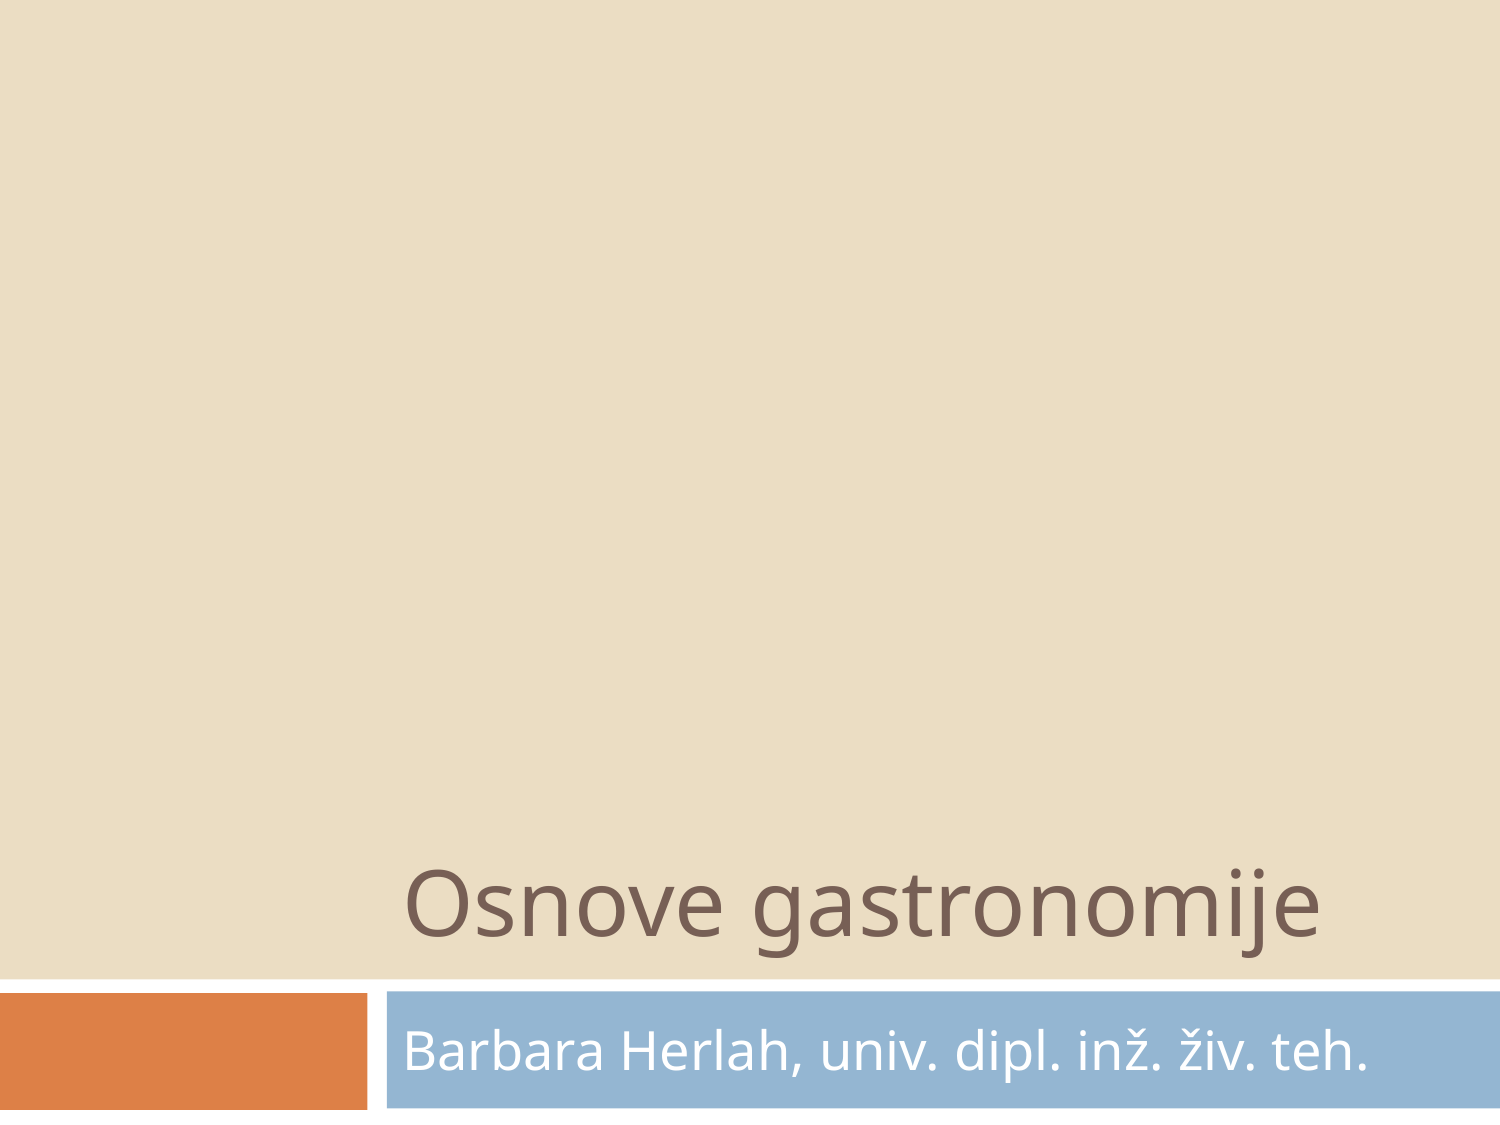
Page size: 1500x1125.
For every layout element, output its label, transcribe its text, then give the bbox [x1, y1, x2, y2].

subtitle Barbara Herlah, univ. dipl. inž. živ. teh. [387, 992, 1488, 1105]
title Osnove gastronomije [387, 662, 1450, 963]
